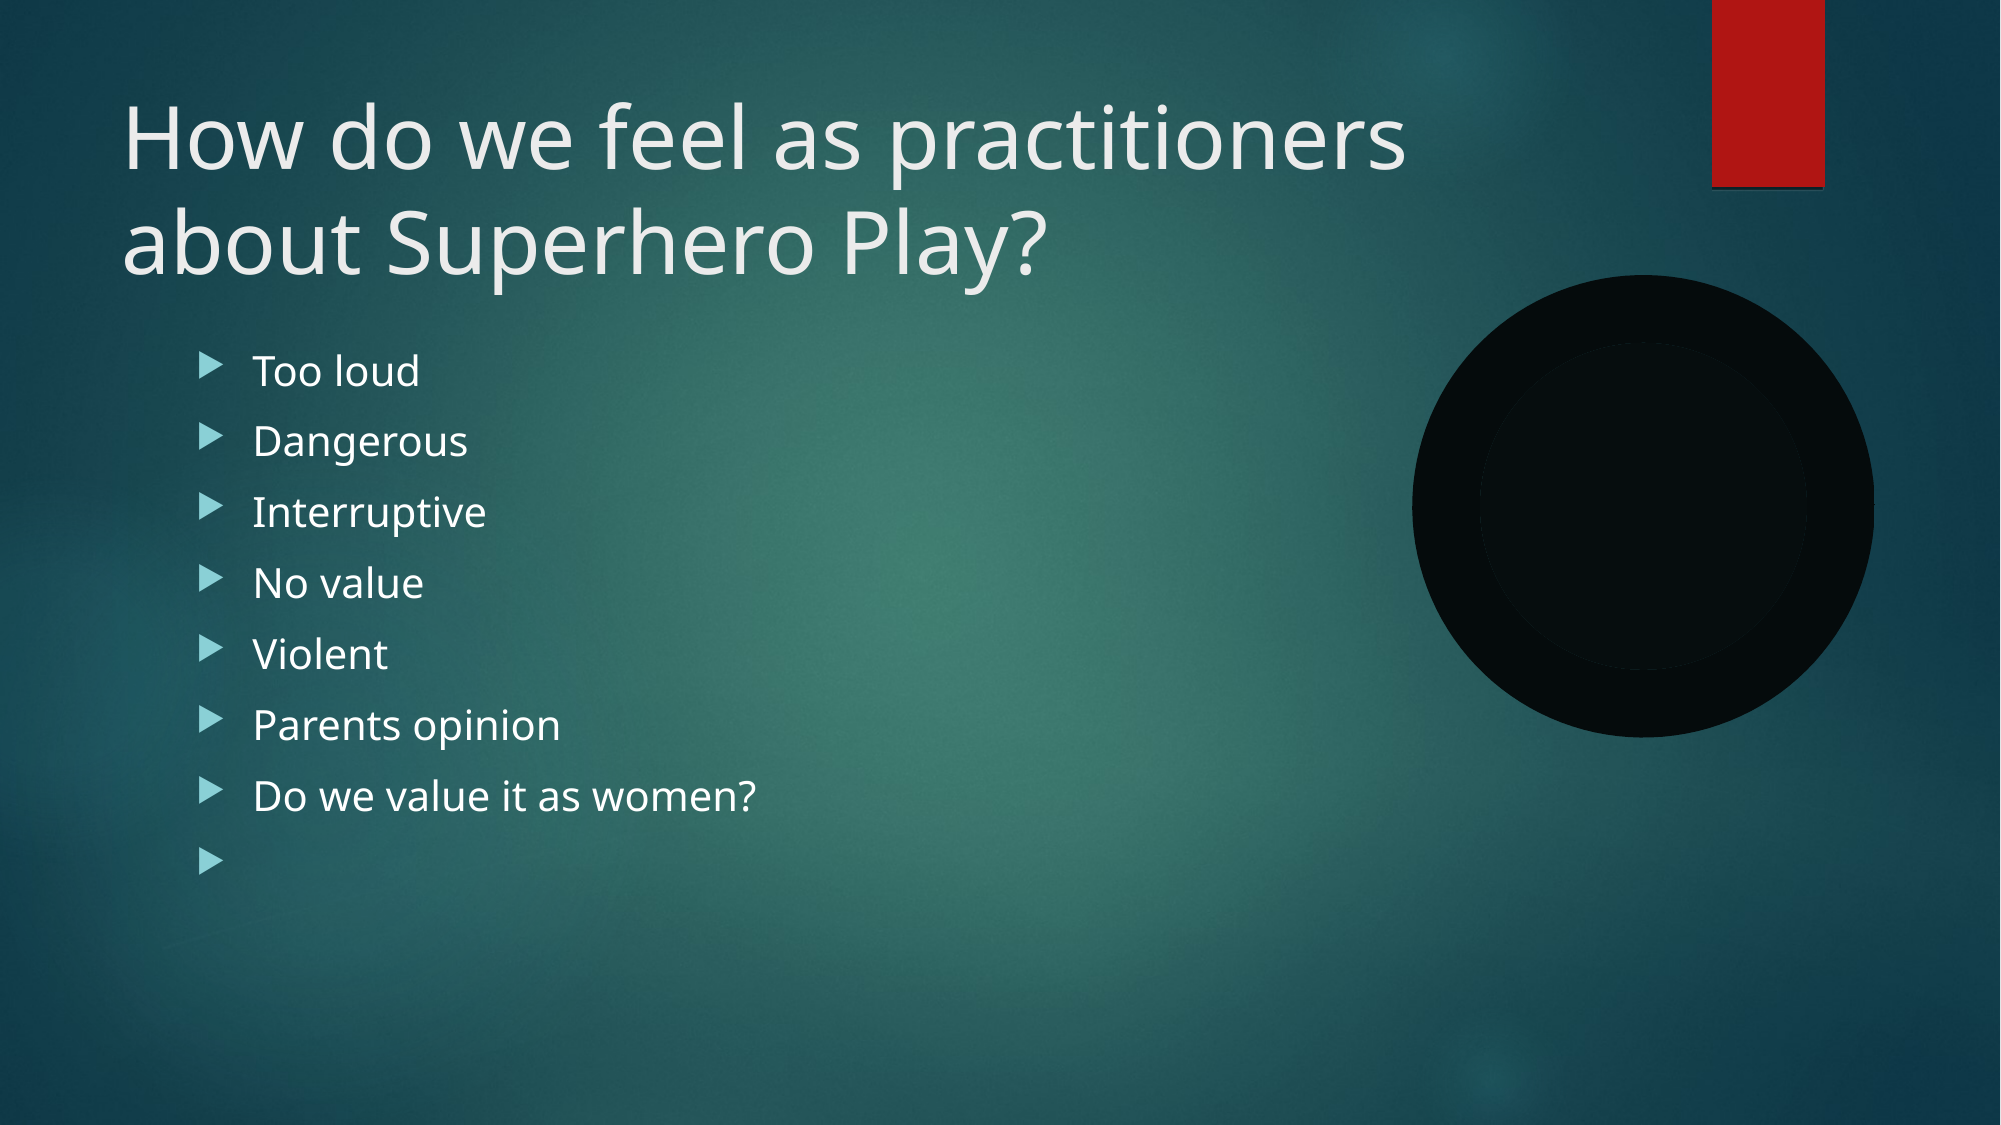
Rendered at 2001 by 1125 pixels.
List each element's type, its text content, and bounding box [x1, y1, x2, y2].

title How do we feel as practitioners about Superhero Play? [106, 74, 1649, 304]
list Too loud Dangerous Interruptive No value Violent Parents opinion Do we value it as women? [181, 336, 1649, 1026]
